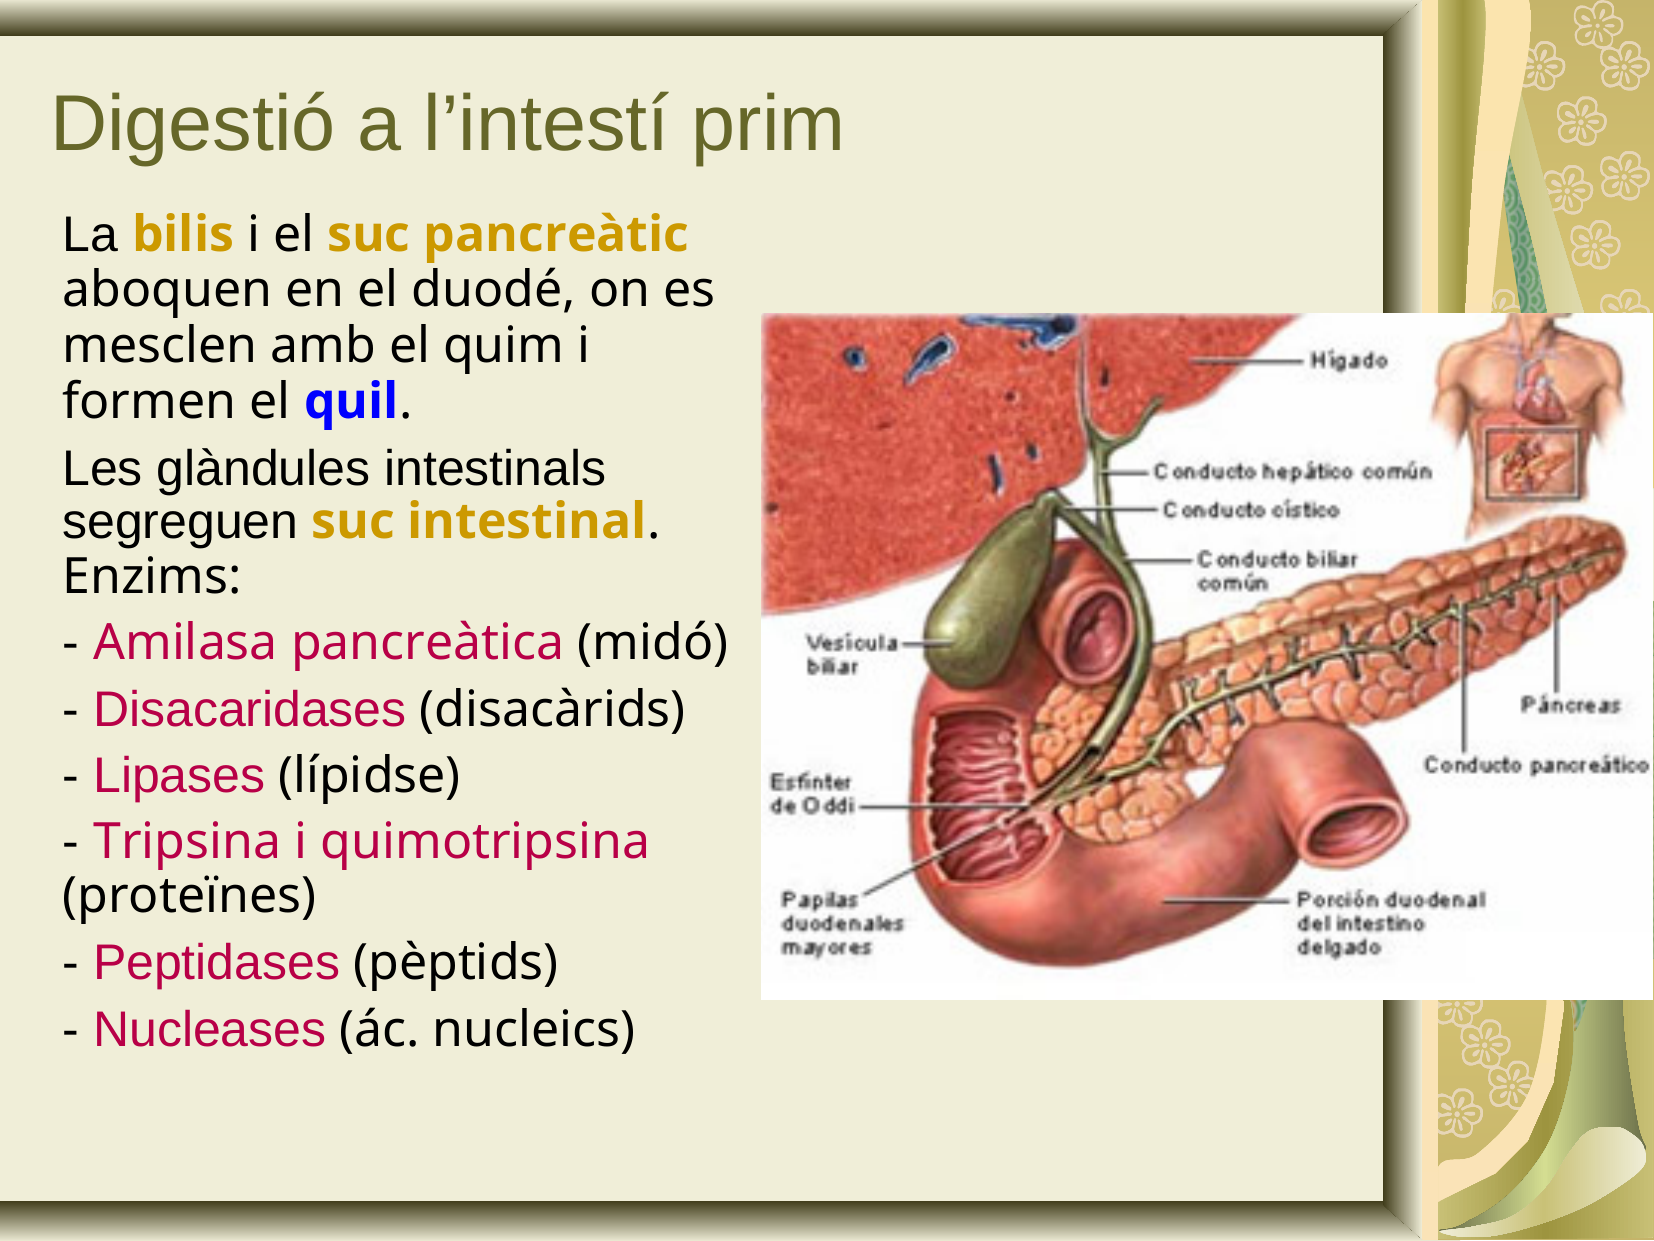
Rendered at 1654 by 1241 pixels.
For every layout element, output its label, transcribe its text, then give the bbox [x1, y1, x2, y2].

text_box La bilis i el suc pancreàtic aboquen en el duodé, on es mesclen amb el quim i formen el quil. Les glàndules intestinals segreguen suc intestinal. Enzims: - Amilasa pancreàtica (midó) - Disacaridases (disacàrids) - Lipases (lípidse) - Tripsina i quimotripsina (proteïnes) - Peptidases (pèptids) - Nucleases (ác. nucleics) [47, 198, 762, 1178]
text_box Digestió a l’intestí prim [35, 41, 1485, 207]
picture [761, 156, 1654, 1032]
